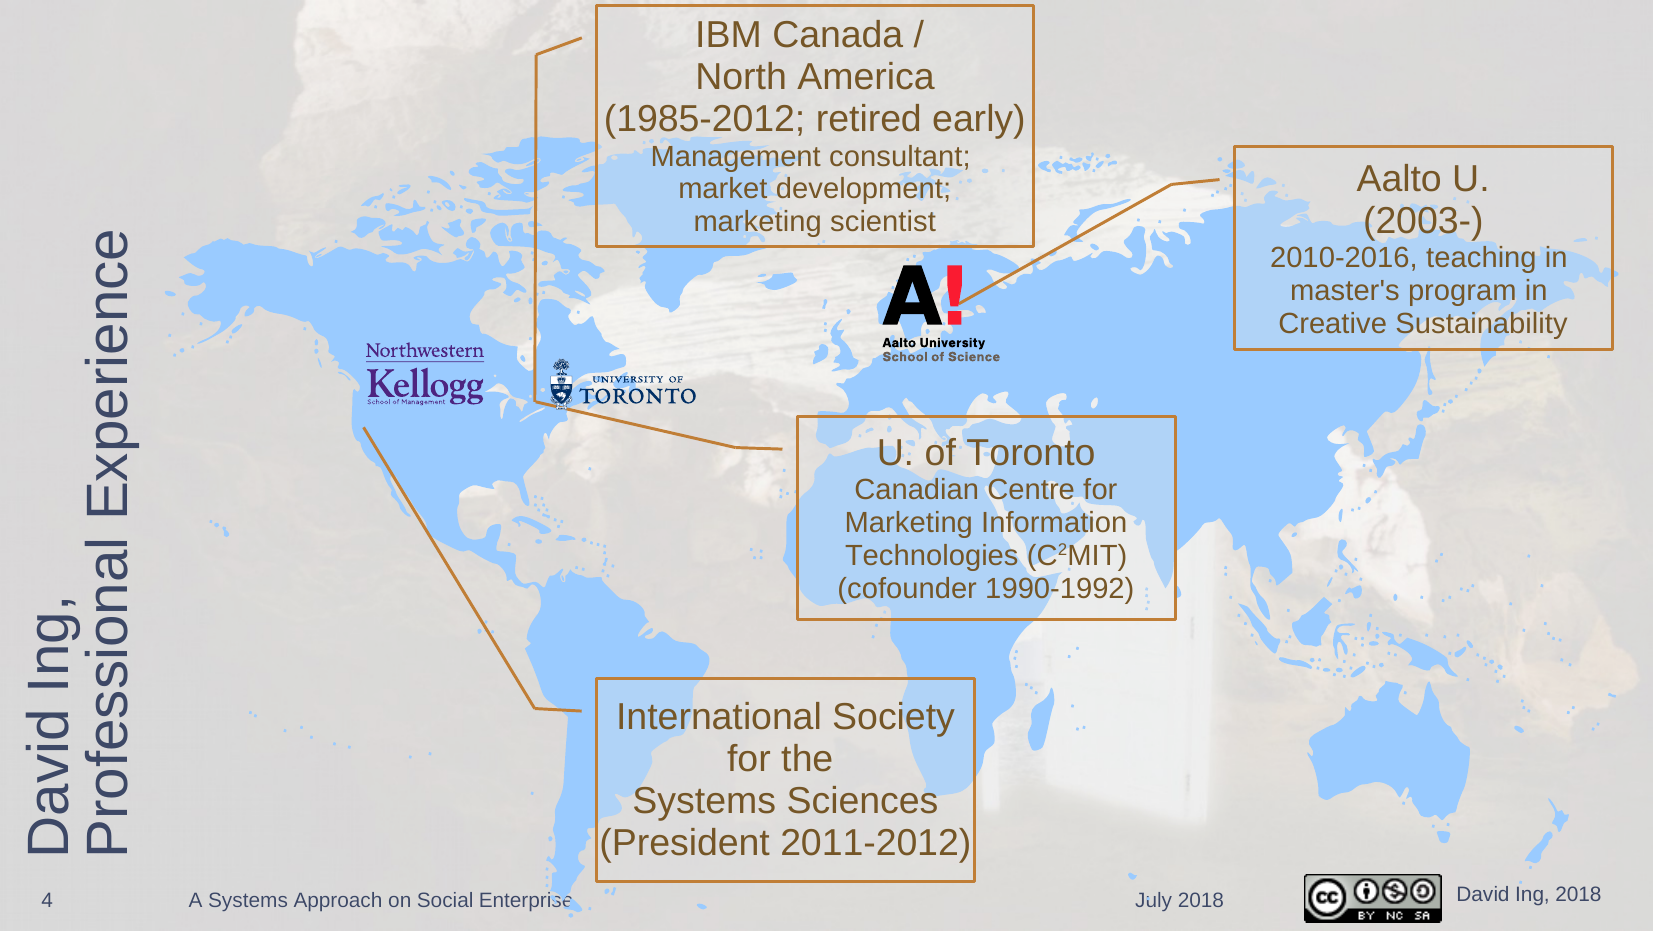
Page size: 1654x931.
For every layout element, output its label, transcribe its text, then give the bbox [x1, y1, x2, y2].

text_box Aalto U. (2003-) 2010-2016, teaching in master's program in Creative Sustainability [1234, 147, 1612, 350]
text_box International Society for the Systems Sciences (President 2011-2012) [596, 678, 974, 881]
text_box IBM Canada / North America (1985-2012; retired early) Management consultant; market development; marketing scientist [597, 5, 1034, 247]
title David Ing, Professional Experience [22, 53, 176, 859]
text_box U. of Toronto Canadian Centre for Marketing Information Technologies (C2MIT) (cofounder 1990-1992) [797, 416, 1175, 619]
picture [141, 117, 1642, 931]
table_cell Pursuits: [0, 0, 1653, 931]
